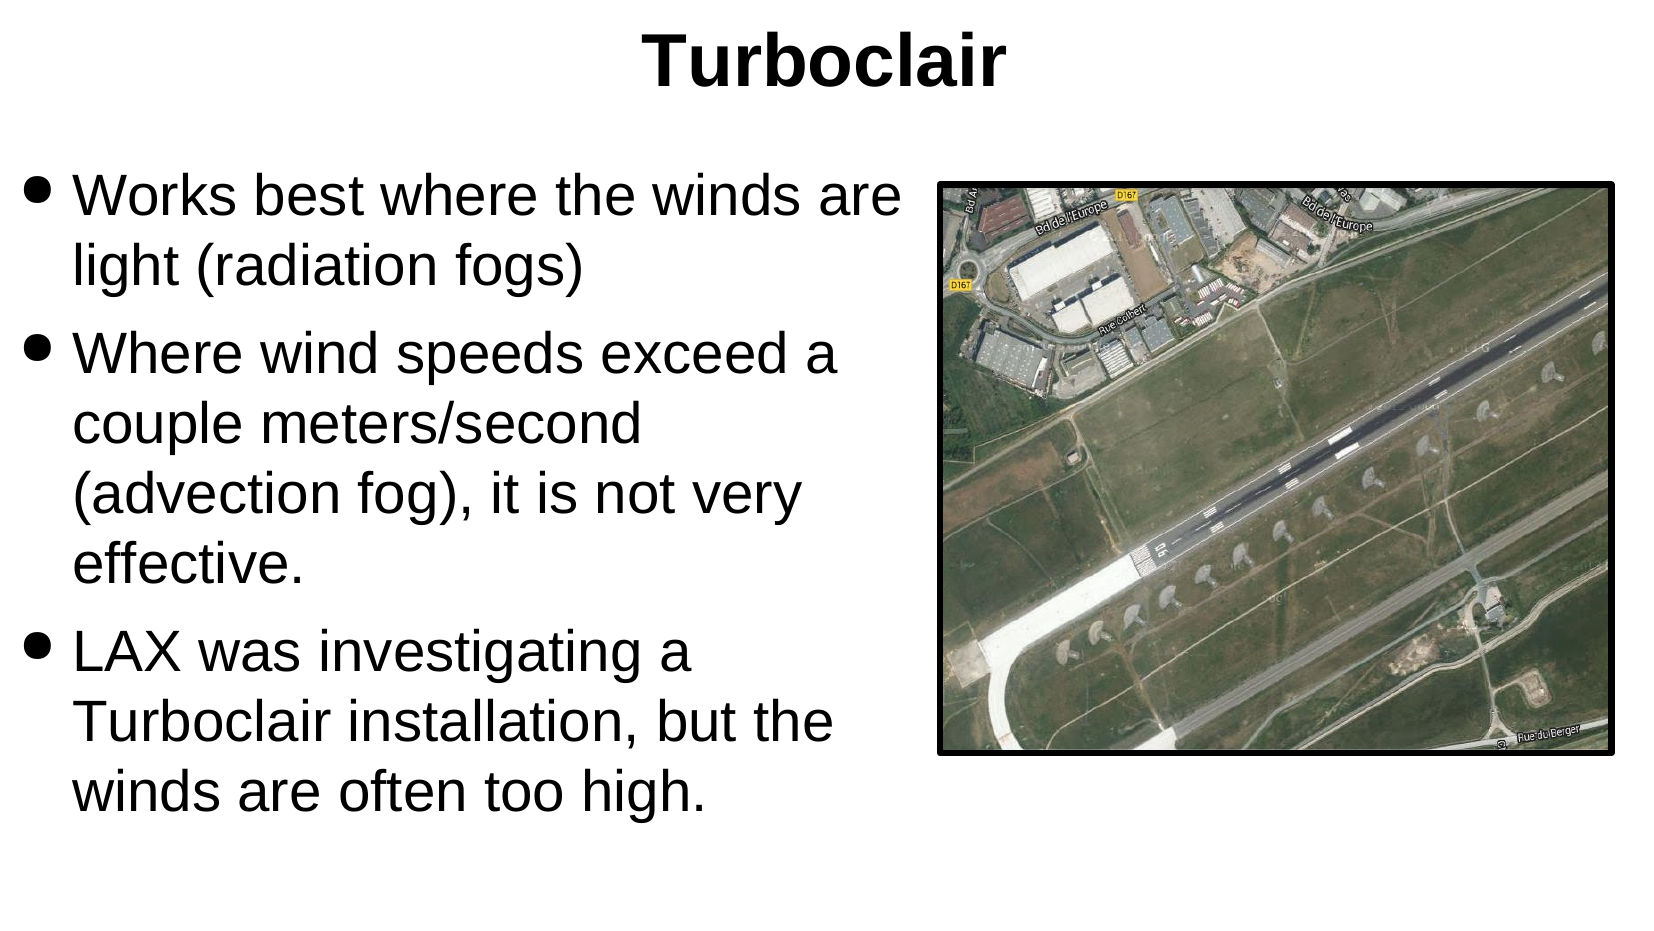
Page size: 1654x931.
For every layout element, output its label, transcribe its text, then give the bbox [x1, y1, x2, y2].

picture [942, 187, 1609, 751]
text_box Works best where the winds are light (radiation fogs) Where wind speeds exceed a couple meters/second (advection fog), it is not very effective. LAX was investigating a Turboclair installation, but the winds are often too high. [4, 149, 938, 831]
title Turboclair [0, 5, 1654, 107]
